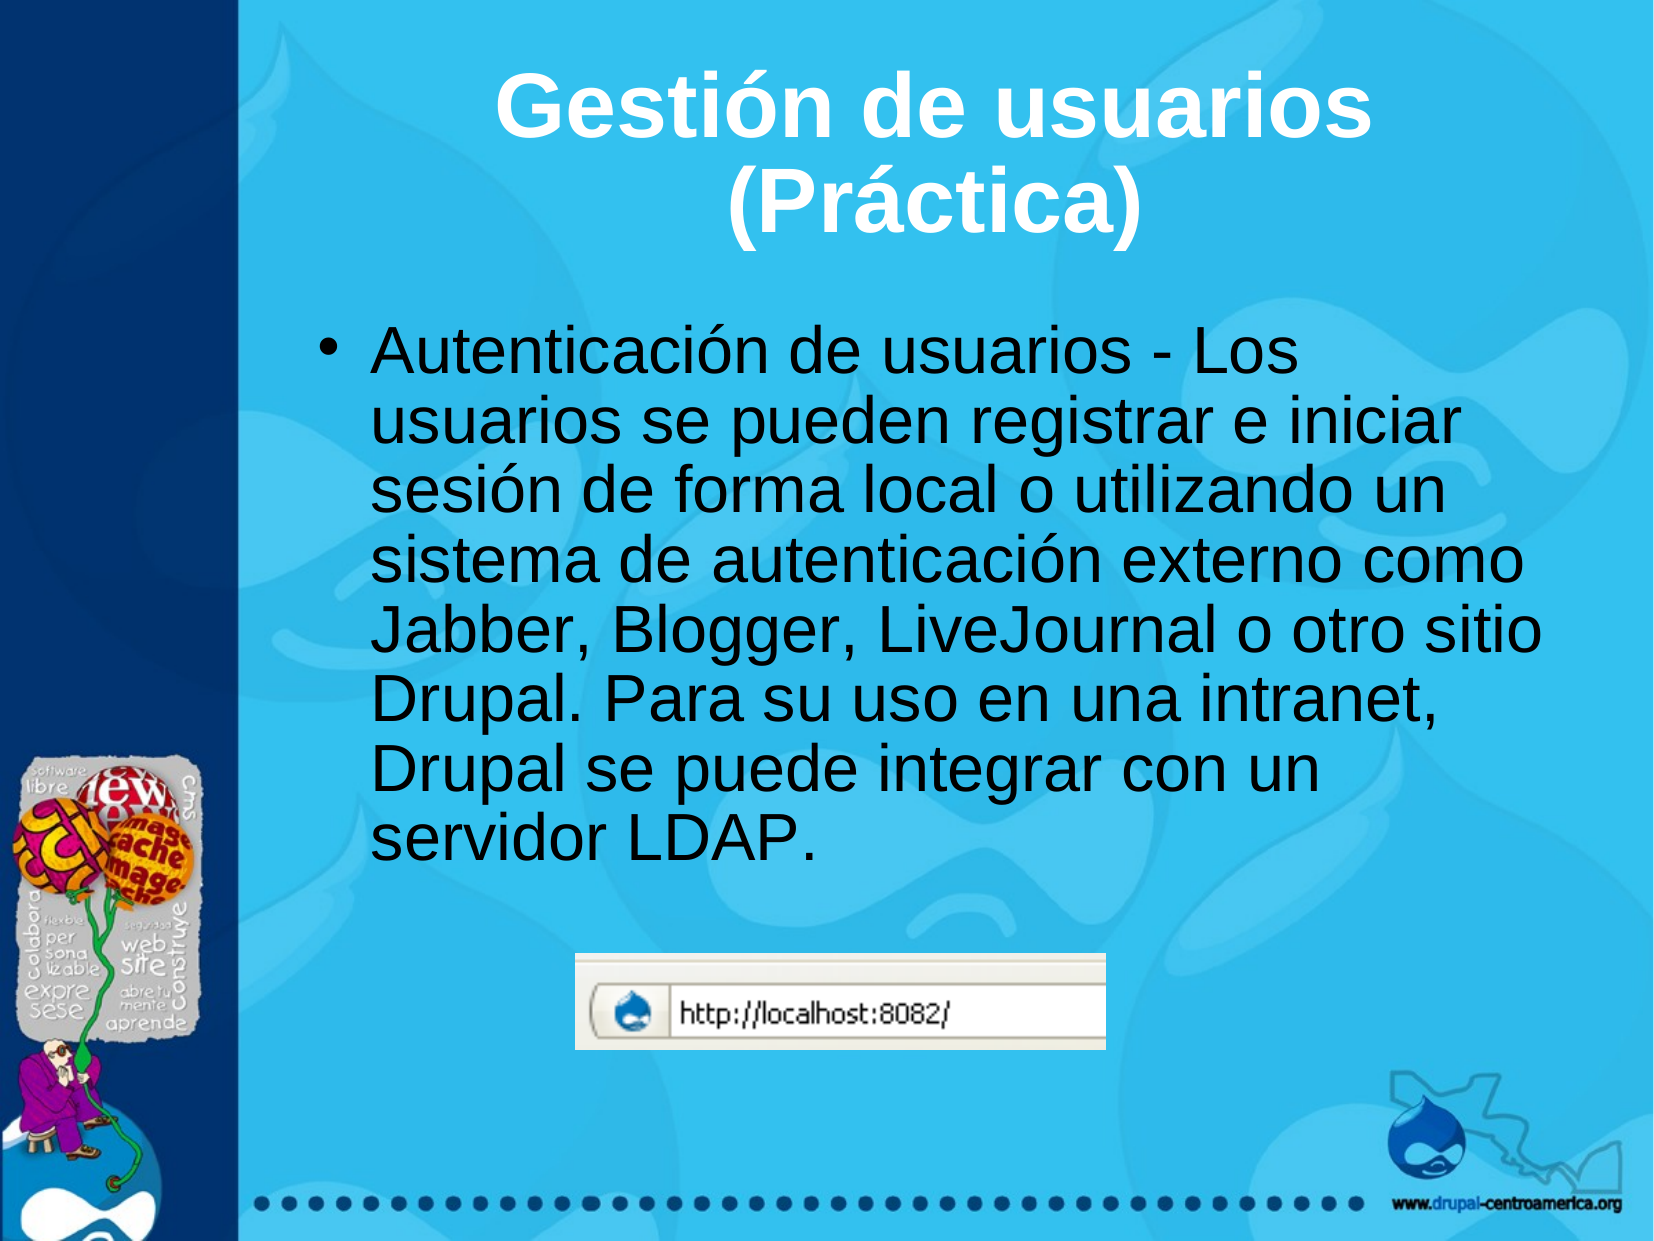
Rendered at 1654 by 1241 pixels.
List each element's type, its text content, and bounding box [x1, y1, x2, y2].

picture [0, 0, 1654, 1241]
title Gestión de usuarios (Práctica) [299, 50, 1571, 256]
list Autenticación de usuarios - Los usuarios se pueden registrar e iniciar sesión de forma local o utilizando un sistema de autenticación externo como Jabber, Blogger, LiveJournal o otro sitio Drupal. Para su uso en una intranet, Drupal se puede integrar con un servidor LDAP. [299, 313, 1571, 962]
